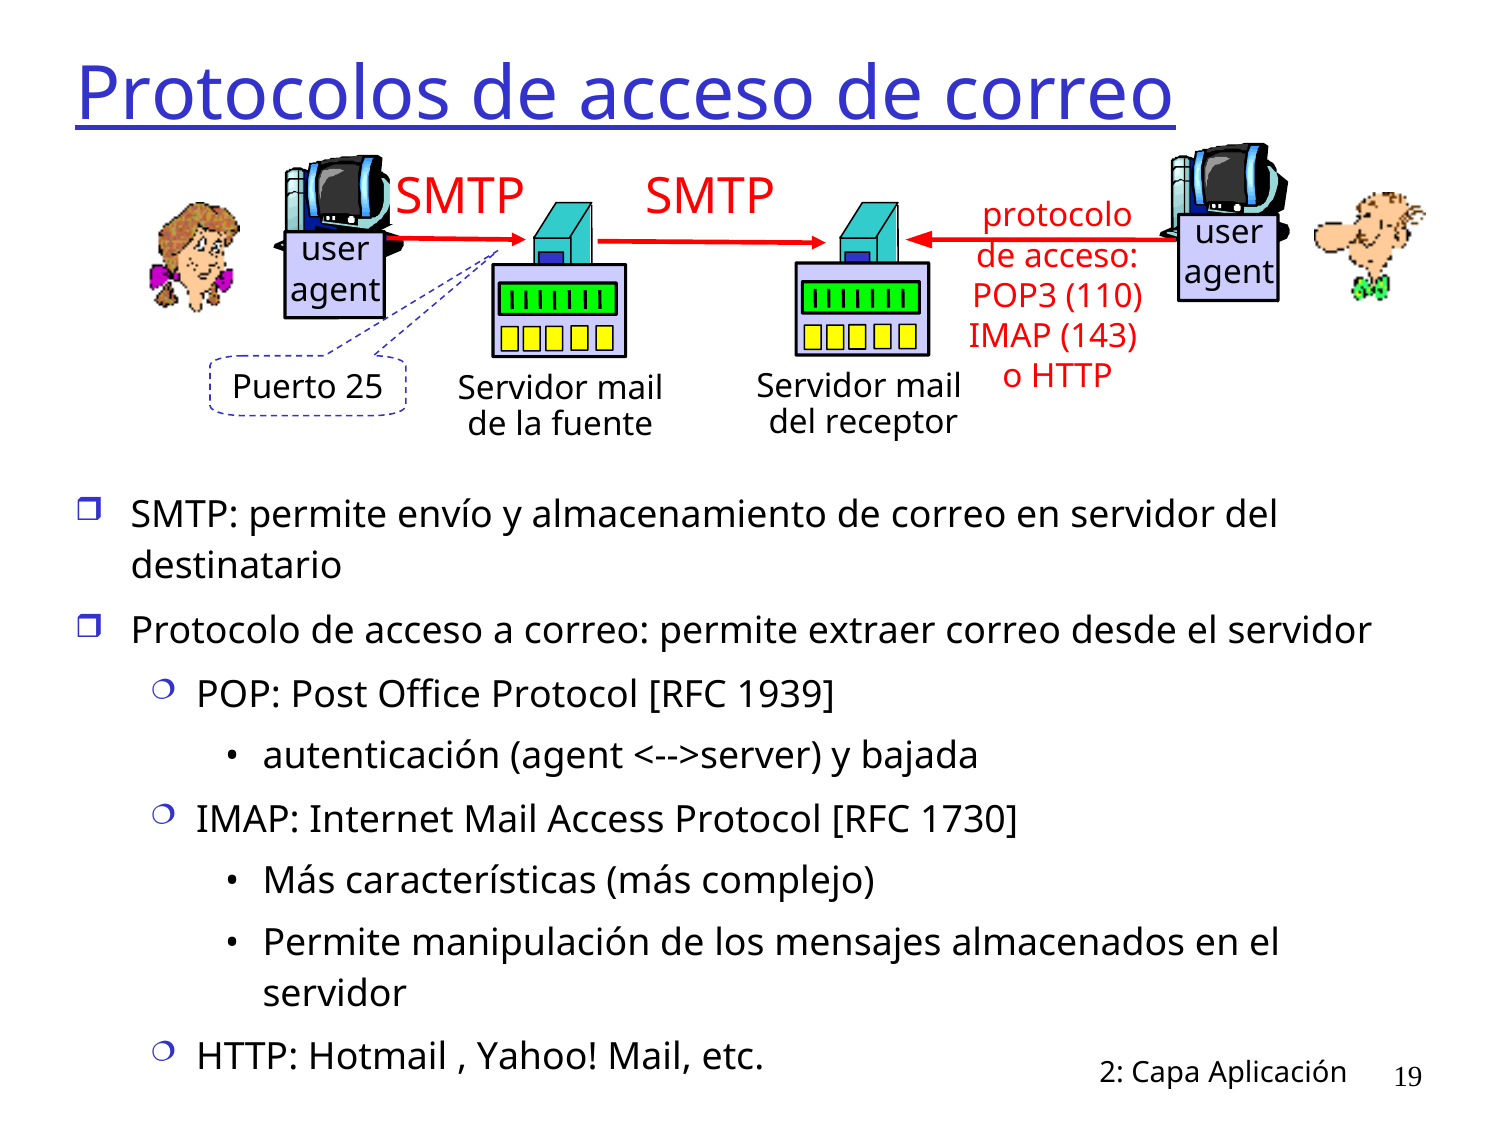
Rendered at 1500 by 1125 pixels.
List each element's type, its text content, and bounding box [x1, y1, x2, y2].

text_box [284, 154, 383, 224]
text_box [492, 202, 626, 357]
picture [1314, 192, 1426, 307]
text_box user agent [1168, 206, 1290, 299]
text_box [796, 202, 929, 356]
text_box Servidor mail del receptor [741, 361, 986, 449]
text_box [1162, 228, 1168, 237]
text_box protocolo de acceso: POP3 (110) IMAP (143) o HTTP [954, 190, 1162, 402]
text_box SMTP [380, 162, 542, 233]
text_box [396, 241, 404, 253]
text_box user agent [275, 224, 396, 316]
title Protocolos de acceso de correo [75, 30, 1426, 150]
text_box Puerto 25 [210, 250, 498, 416]
text_box SMTP [630, 162, 791, 233]
text_box Servidor mail de la fuente [442, 362, 679, 451]
list SMTP: permite envío y almacenamiento de correo en servidor del destinatario Protocolo de acceso a correo: permite extraer correo desde el servidor POP: Post Office Protocol [RFC 1939] autenticación (agent <-->server) y bajada IMAP: Internet Mail Access Protocol [RFC 1730] Más características (más complejo)‏ Permite manipulación de los mensajes almacenados en el servidor HTTP: Hotmail , Yahoo! Mail, etc. [75, 487, 1426, 1088]
picture [146, 202, 240, 317]
text_box [1170, 150, 1289, 206]
